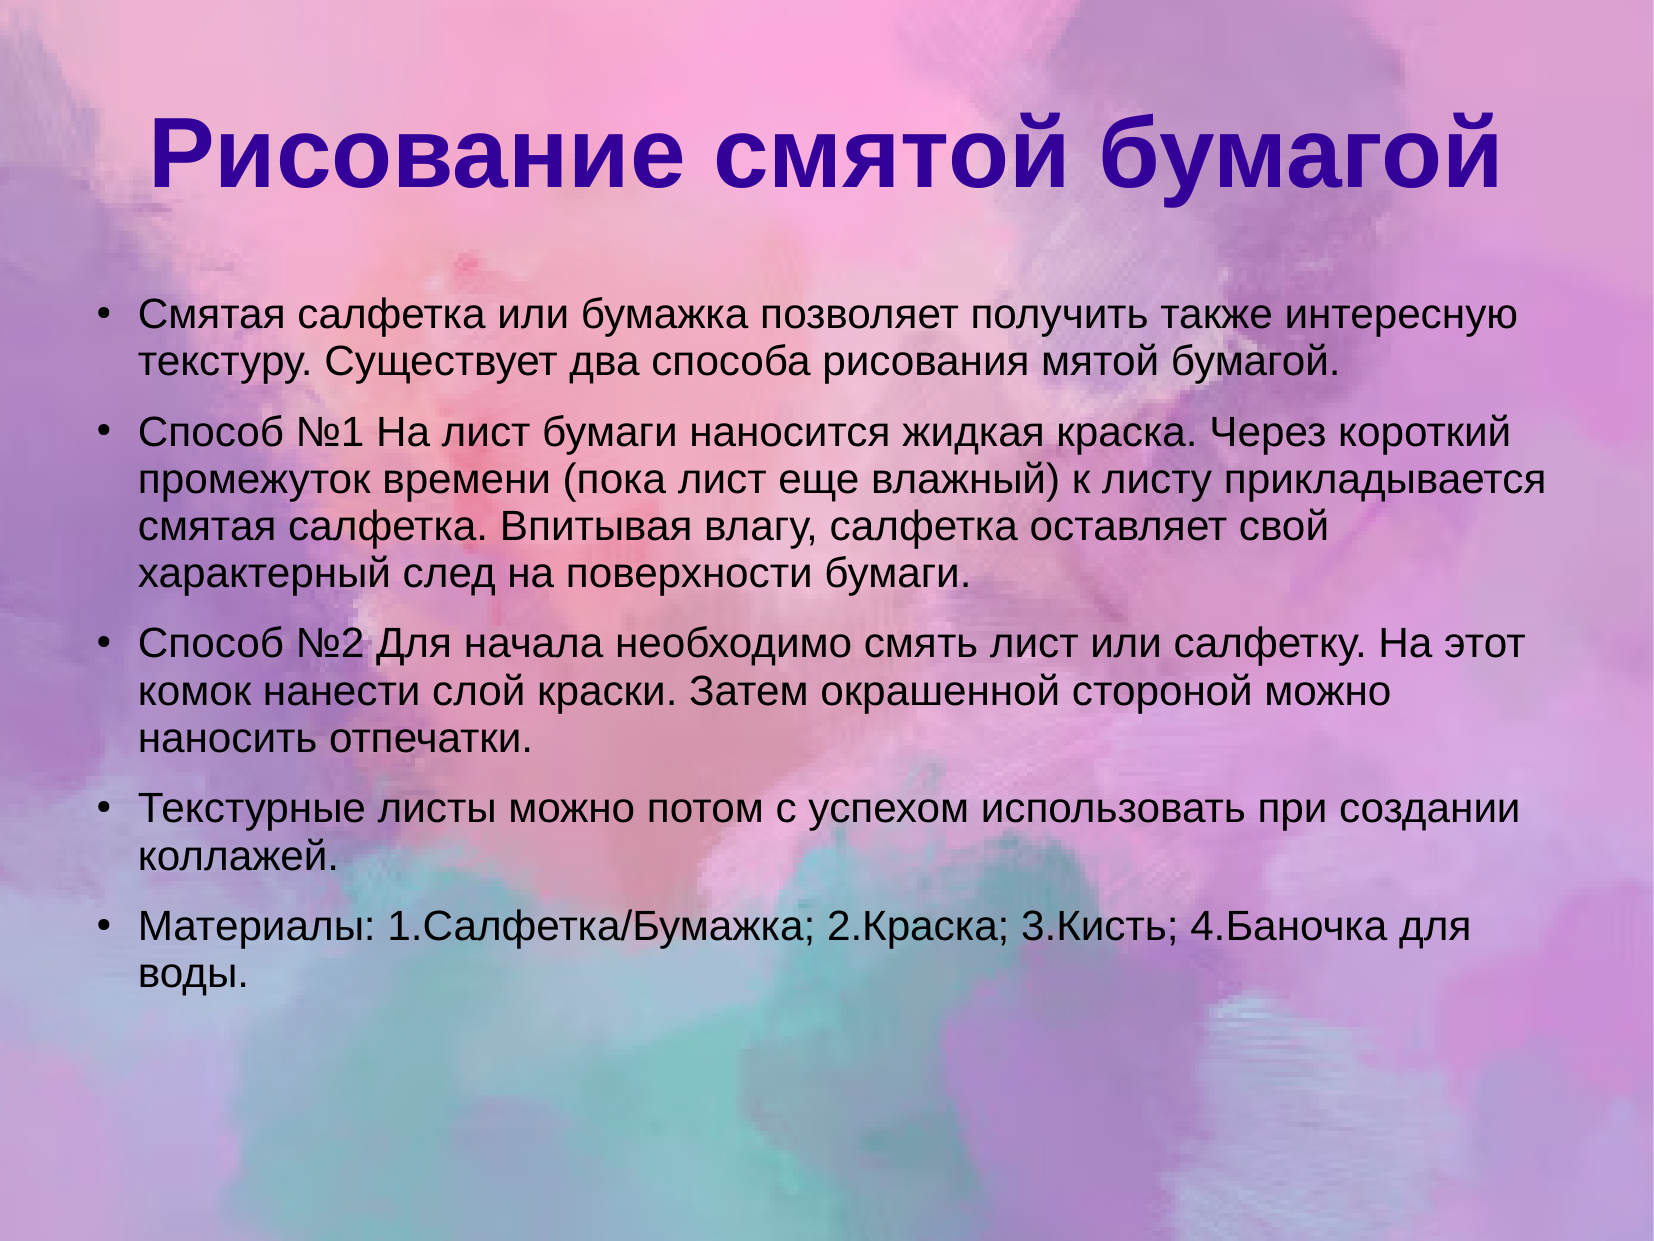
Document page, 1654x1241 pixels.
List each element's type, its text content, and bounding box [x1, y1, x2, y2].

list Смятая салфетка или бумажка позволяет получить также интересную текстуру. Существует два способа рисования мятой бумагой. Способ №1 На лист бумаги наносится жидкая краска. Через короткий промежуток времени (пока лист еще влажный) к листу прикладывается смятая салфетка. Впитывая влагу, салфетка оставляет свой характерный след на поверхности бумаги. Способ №2 Для начала необходимо смять лист или салфетку. На этот комок нанести слой краски. Затем окрашенной стороной можно наносить отпечатки. Текстурные листы можно потом с успехом использовать при создании коллажей. Материалы: 1.Салфетка/Бумажка; 2.Краска; 3.Кисть; 4.Баночка для воды. [82, 290, 1571, 1010]
title Рисование смятой бумагой [82, 49, 1571, 257]
picture [0, 0, 1654, 1241]
